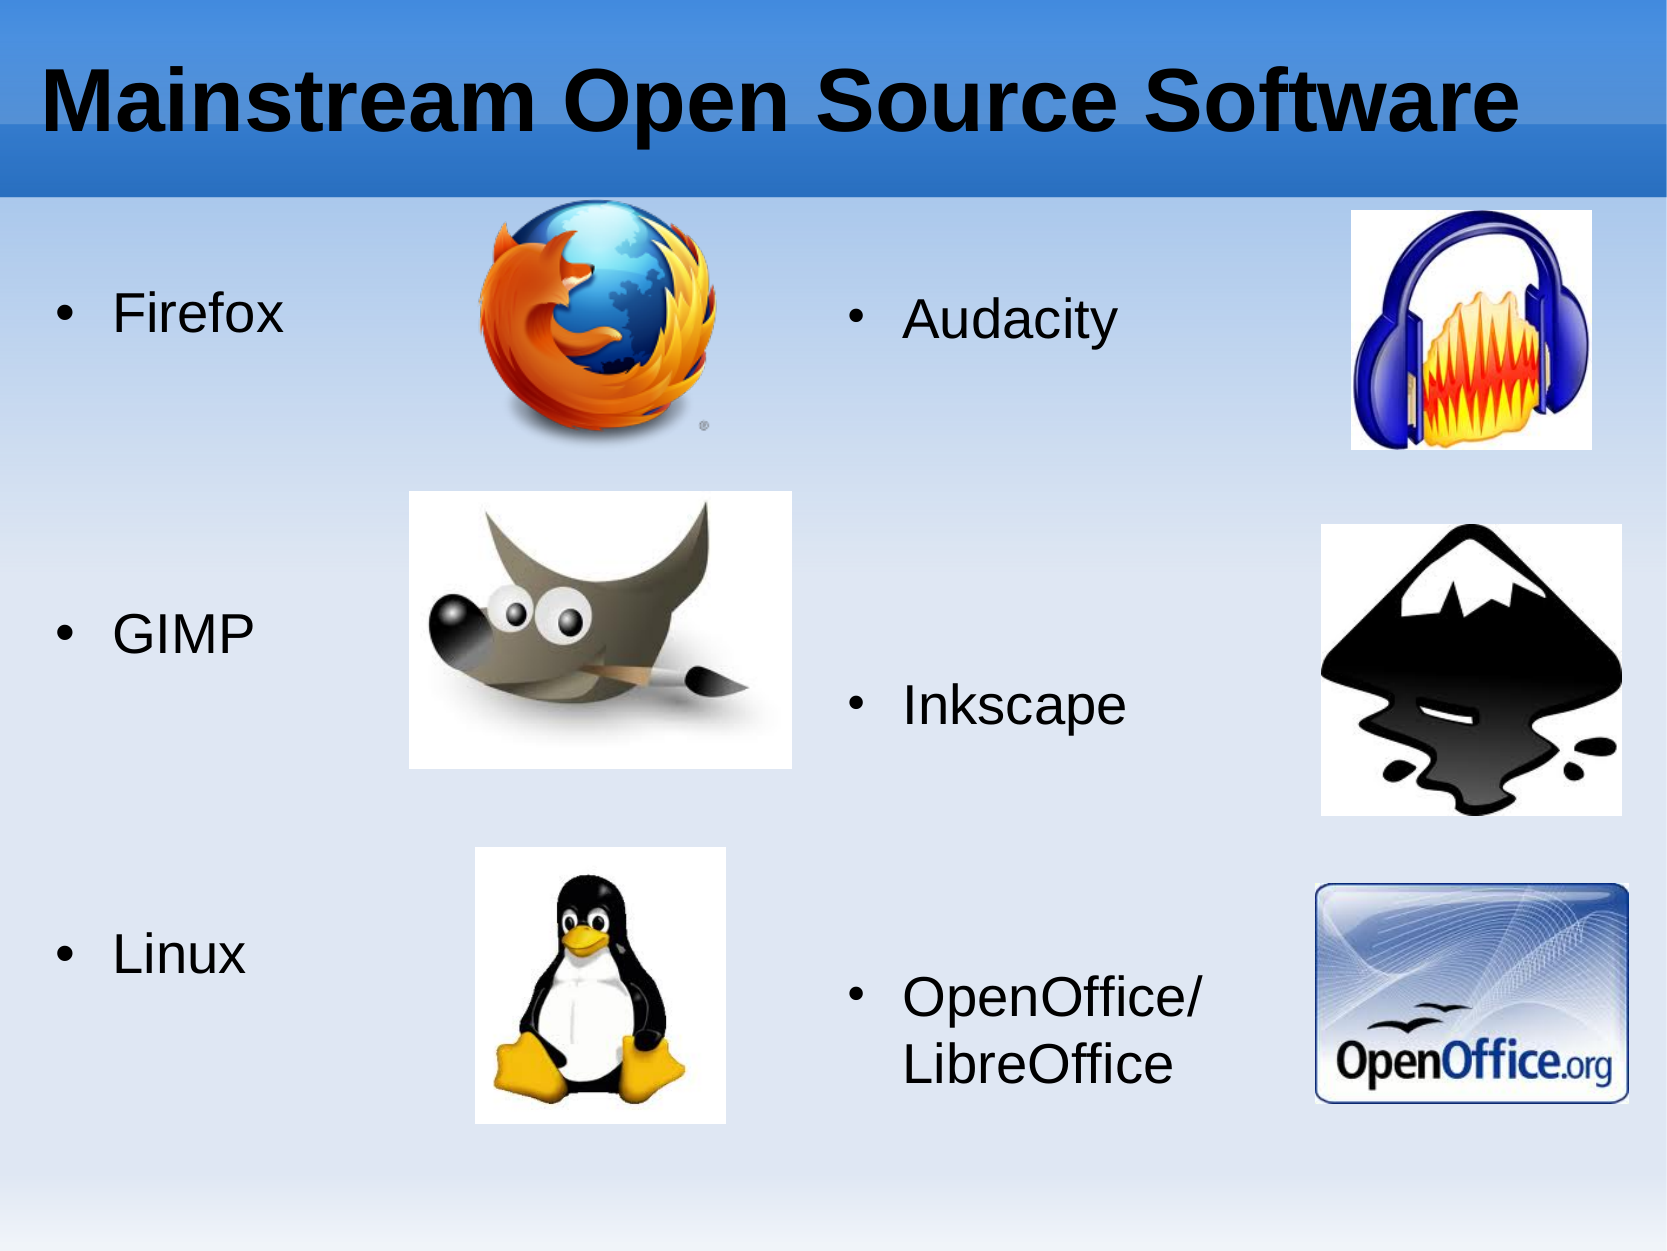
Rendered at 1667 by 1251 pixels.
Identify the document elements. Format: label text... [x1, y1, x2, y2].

title Mainstream Open Source Software [40, 50, 1627, 201]
picture [0, 0, 1667, 1251]
list Audacity Inkscape OpenOffice/LibreOffice [846, 281, 1209, 1196]
list Firefox GIMP Linux [37, 281, 400, 1195]
